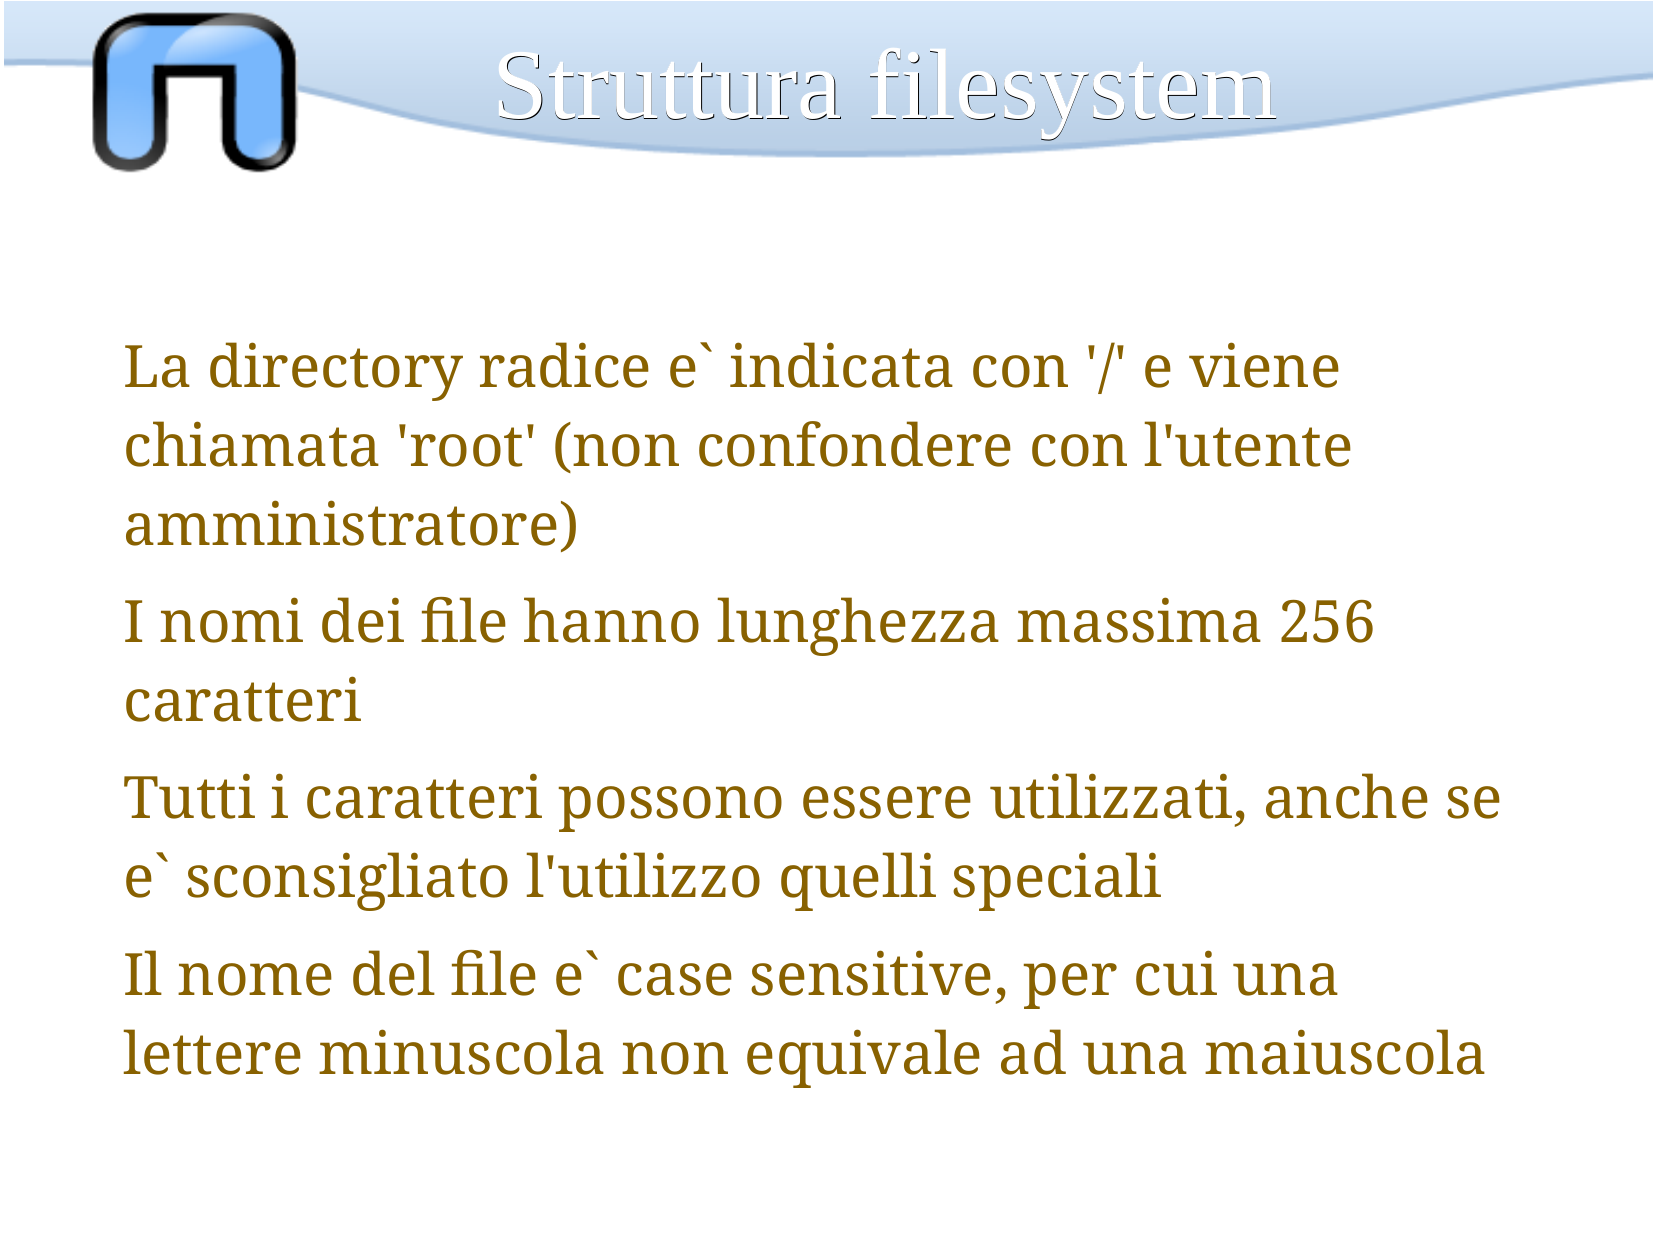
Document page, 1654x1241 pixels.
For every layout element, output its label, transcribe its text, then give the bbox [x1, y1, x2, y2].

list La directory radice e` indicata con '/' e viene chiamata 'root' (non confondere con l'utente amministratore) I nomi dei file hanno lunghezza massima 256 caratteri Tutti i caratteri possono essere utilizzati, anche se e` sconsigliato l'utilizzo quelli speciali Il nome del file e` case sensitive, per cui una lettere minuscola non equivale ad una maiuscola [123, 324, 1536, 1107]
text_box Struttura filesystem [472, 29, 1300, 266]
picture [0, 0, 1654, 1241]
